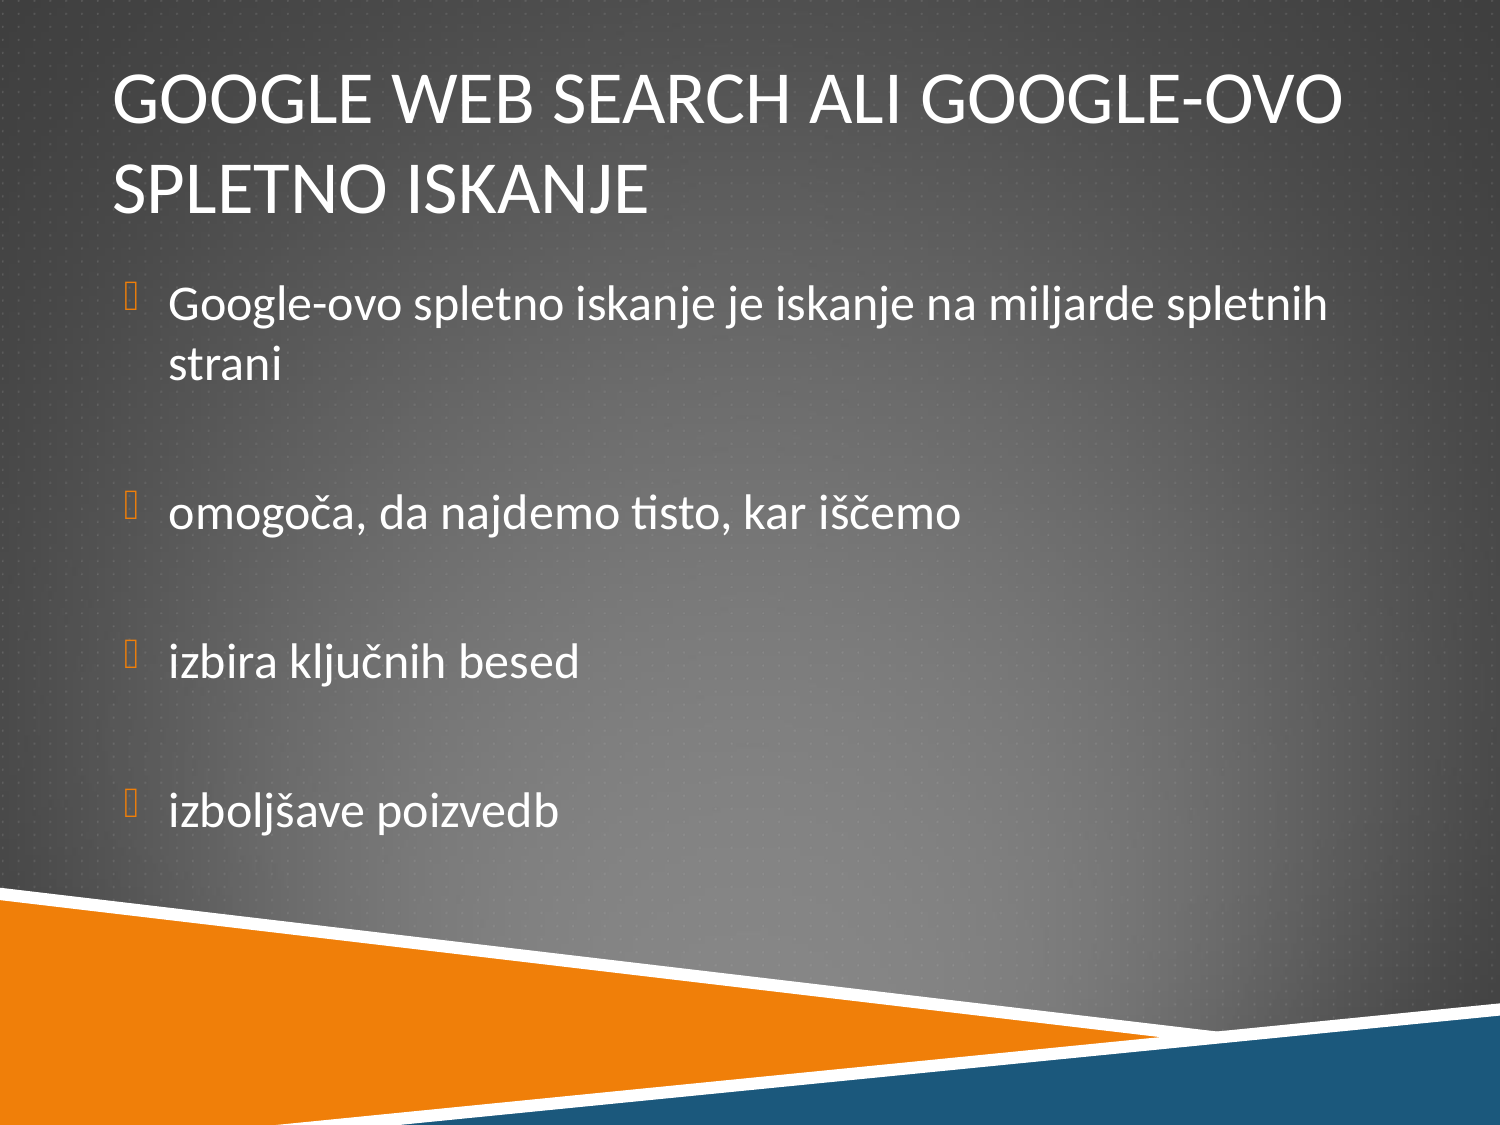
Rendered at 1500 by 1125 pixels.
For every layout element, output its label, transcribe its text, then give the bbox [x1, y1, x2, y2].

list Google-ovo spletno iskanje je iskanje na miljarde spletnih strani omogoča, da najdemo tisto, kar iščemo izbira ključnih besed izboljšave poizvedb [112, 262, 1388, 876]
picture [0, 0, 1500, 1031]
title GOOGLE WEB SEARCH ALI GOOGLE-OVO SPLETNO ISKANJE [112, 41, 1388, 237]
